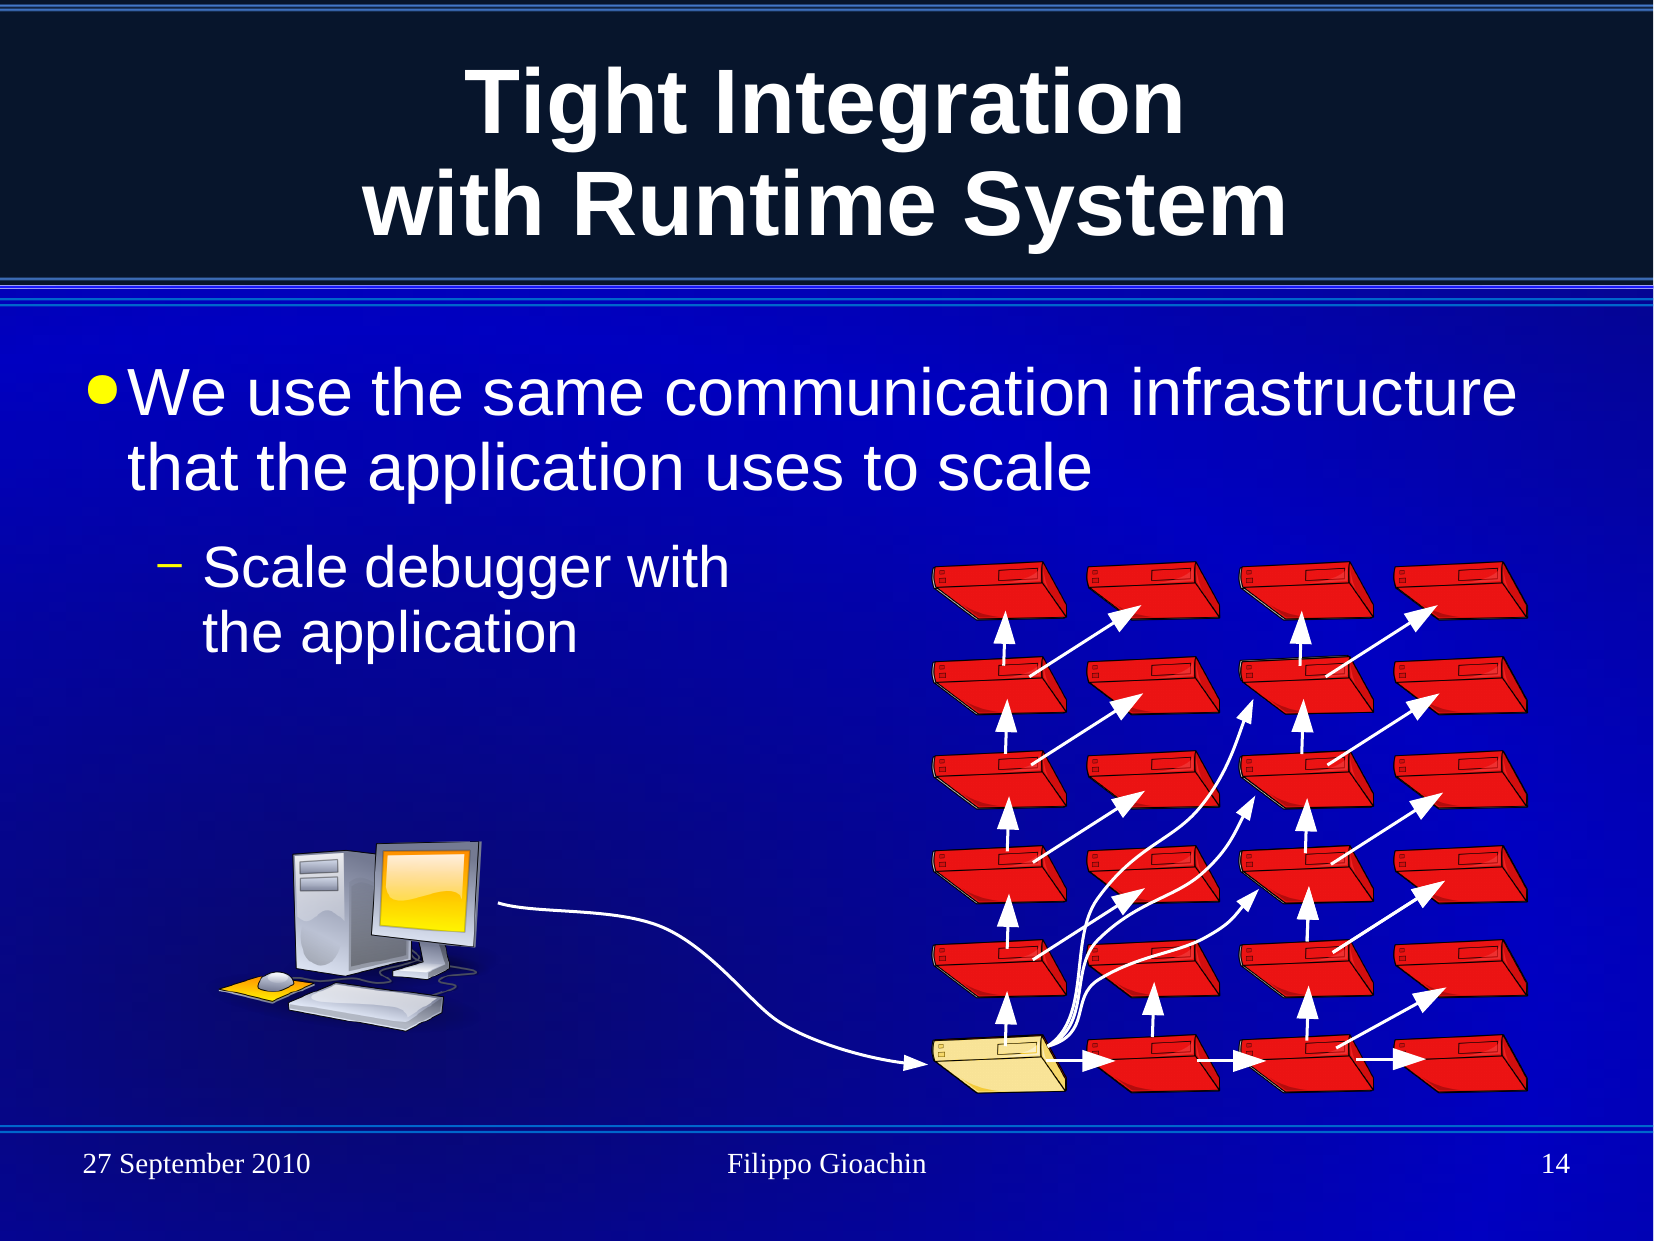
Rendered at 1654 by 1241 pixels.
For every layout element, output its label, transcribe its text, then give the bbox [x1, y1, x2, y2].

picture [0, 289, 1654, 298]
title Tight Integration with Runtime System [82, 50, 1571, 256]
picture [0, 0, 1654, 285]
picture [0, 307, 1654, 1125]
picture [0, 1134, 1654, 1241]
list We use the same communication infrastructure that the application uses to scale Scale debugger with the application [82, 355, 1571, 1175]
